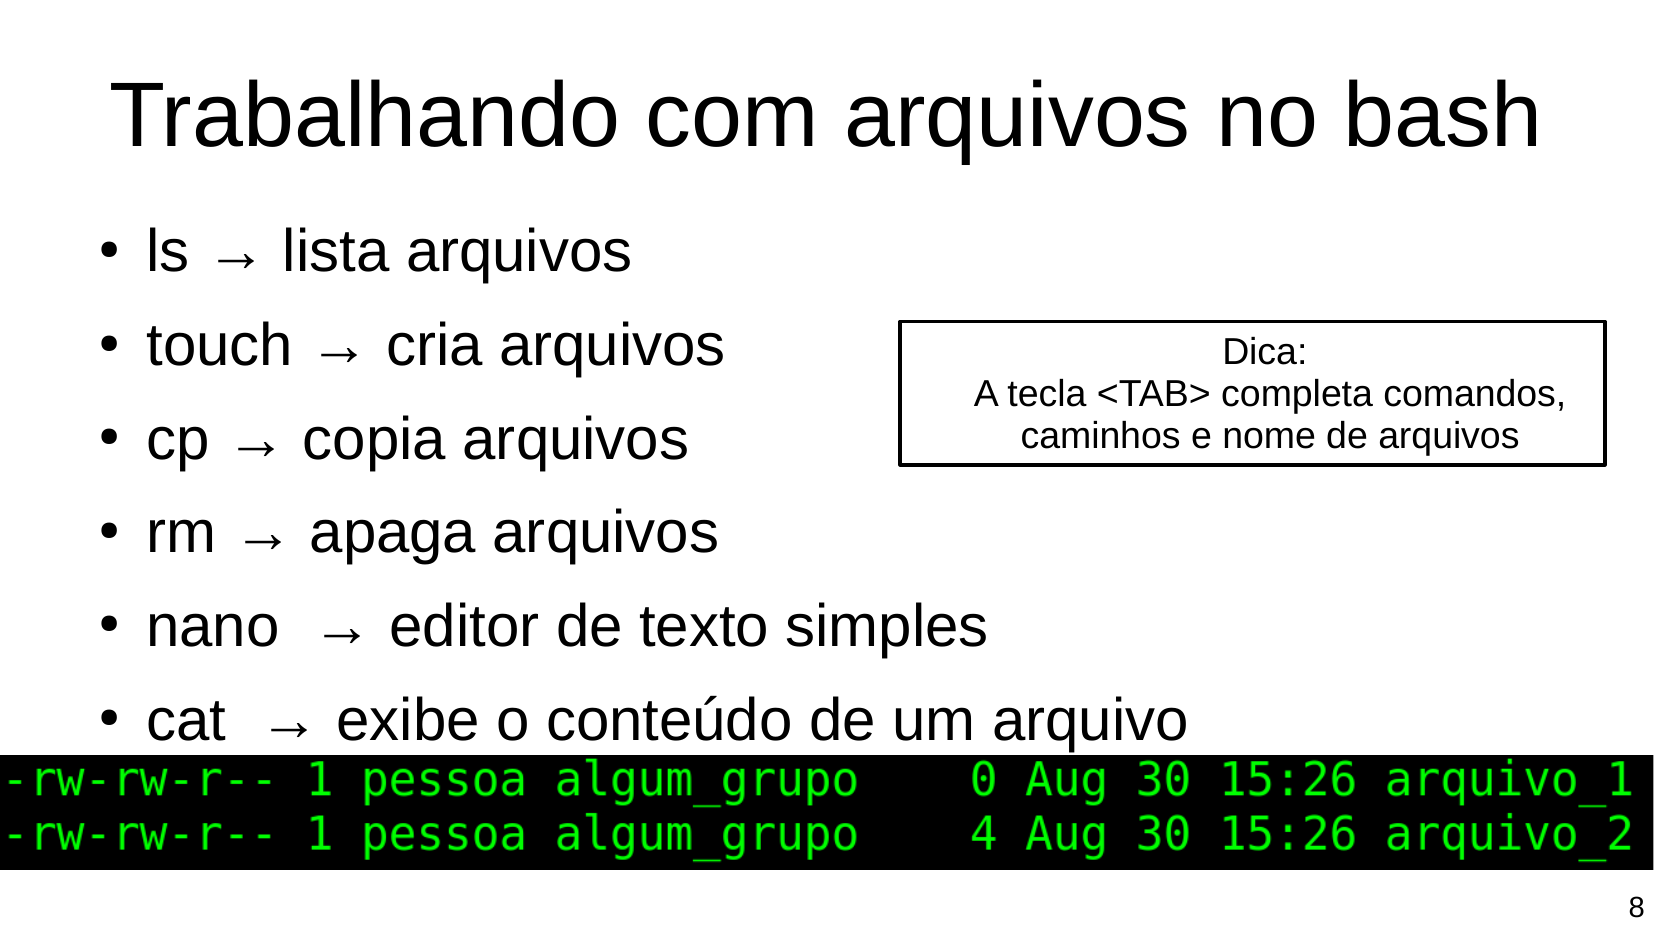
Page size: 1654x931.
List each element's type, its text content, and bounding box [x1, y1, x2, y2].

text_box Dica: A tecla <TAB> completa comandos, caminhos e nome de arquivos [900, 321, 1606, 466]
list ls → lista arquivos touch → cria arquivos cp → copia arquivos rm → apaga arquivos nano → editor de texto simples cat → exibe o conteúdo de um arquivo [82, 217, 1571, 755]
title Trabalhando com arquivos no bash [82, 37, 1571, 193]
picture [0, 755, 1654, 871]
